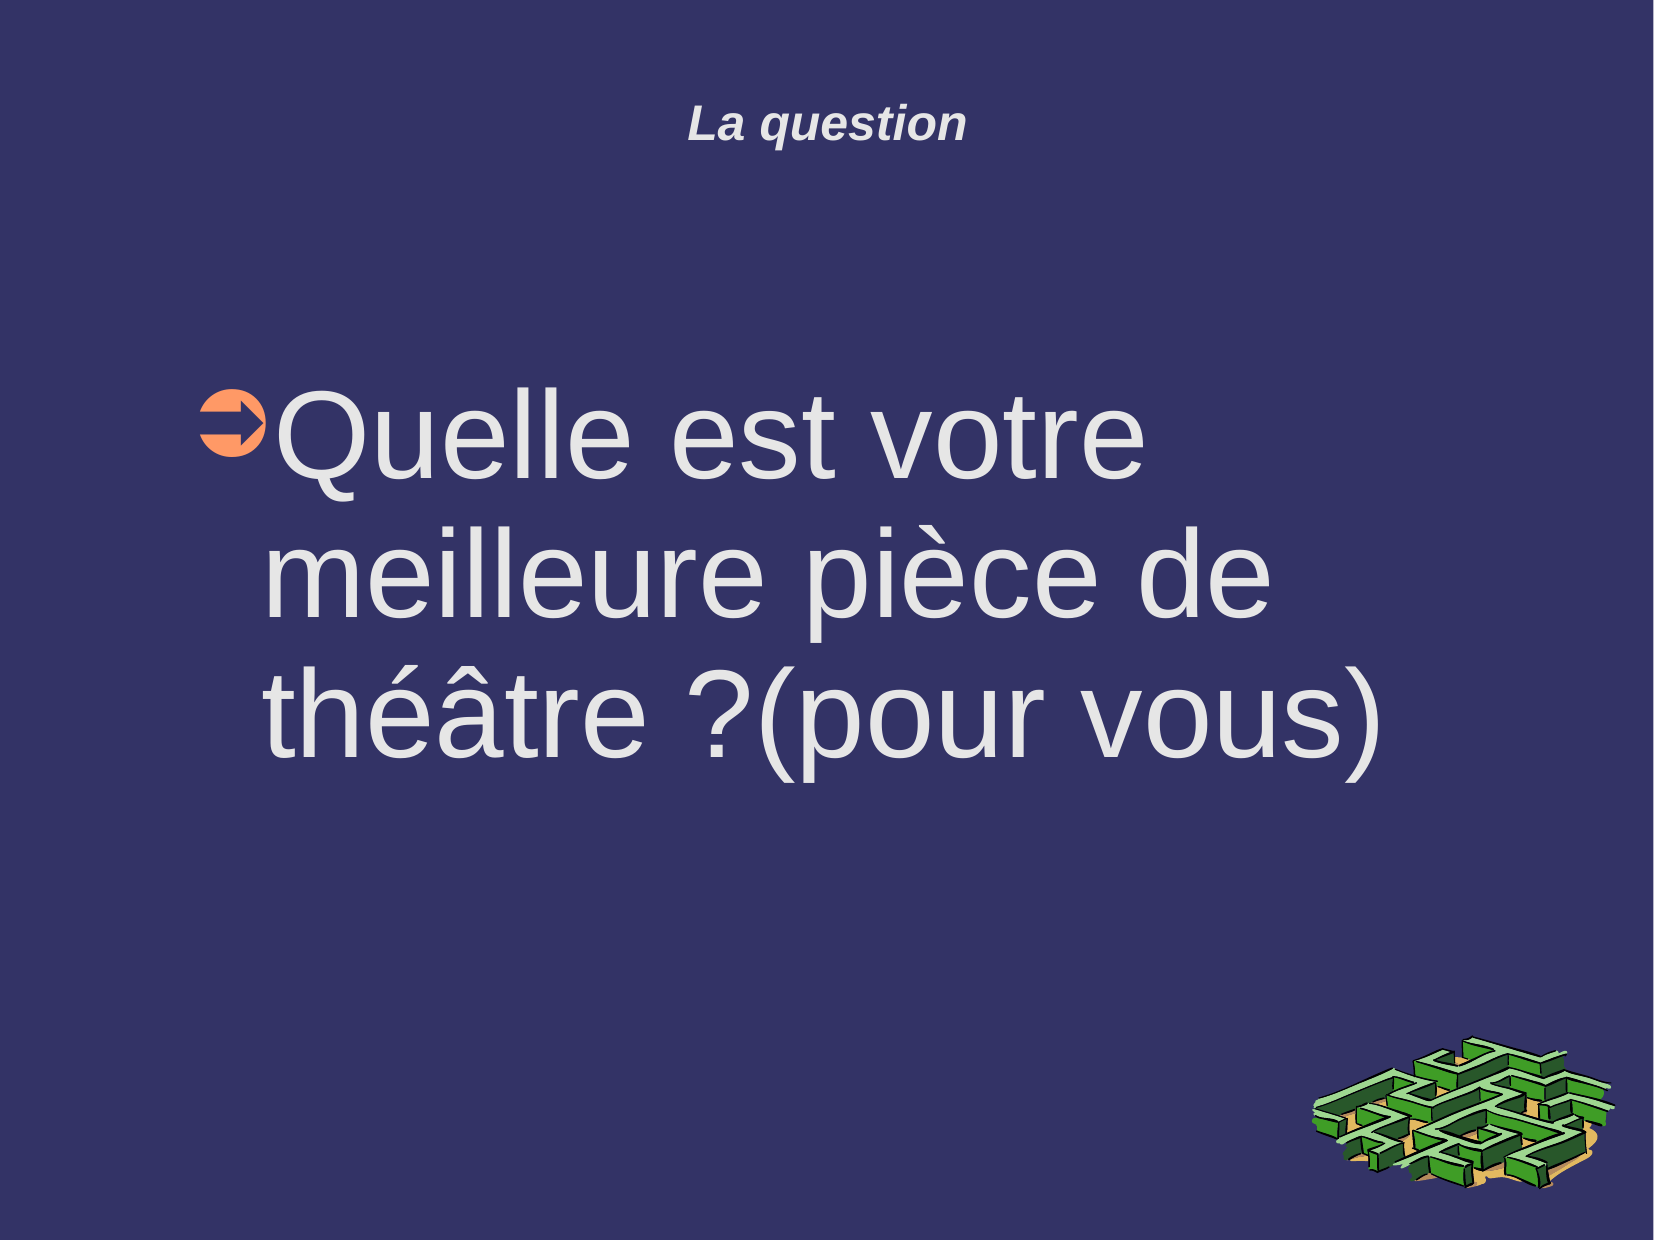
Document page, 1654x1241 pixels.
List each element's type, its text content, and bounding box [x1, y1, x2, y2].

title La question [121, 19, 1534, 227]
list Quelle est votre meilleure pièce de théâtre ?(pour vous) [178, 364, 1570, 1147]
